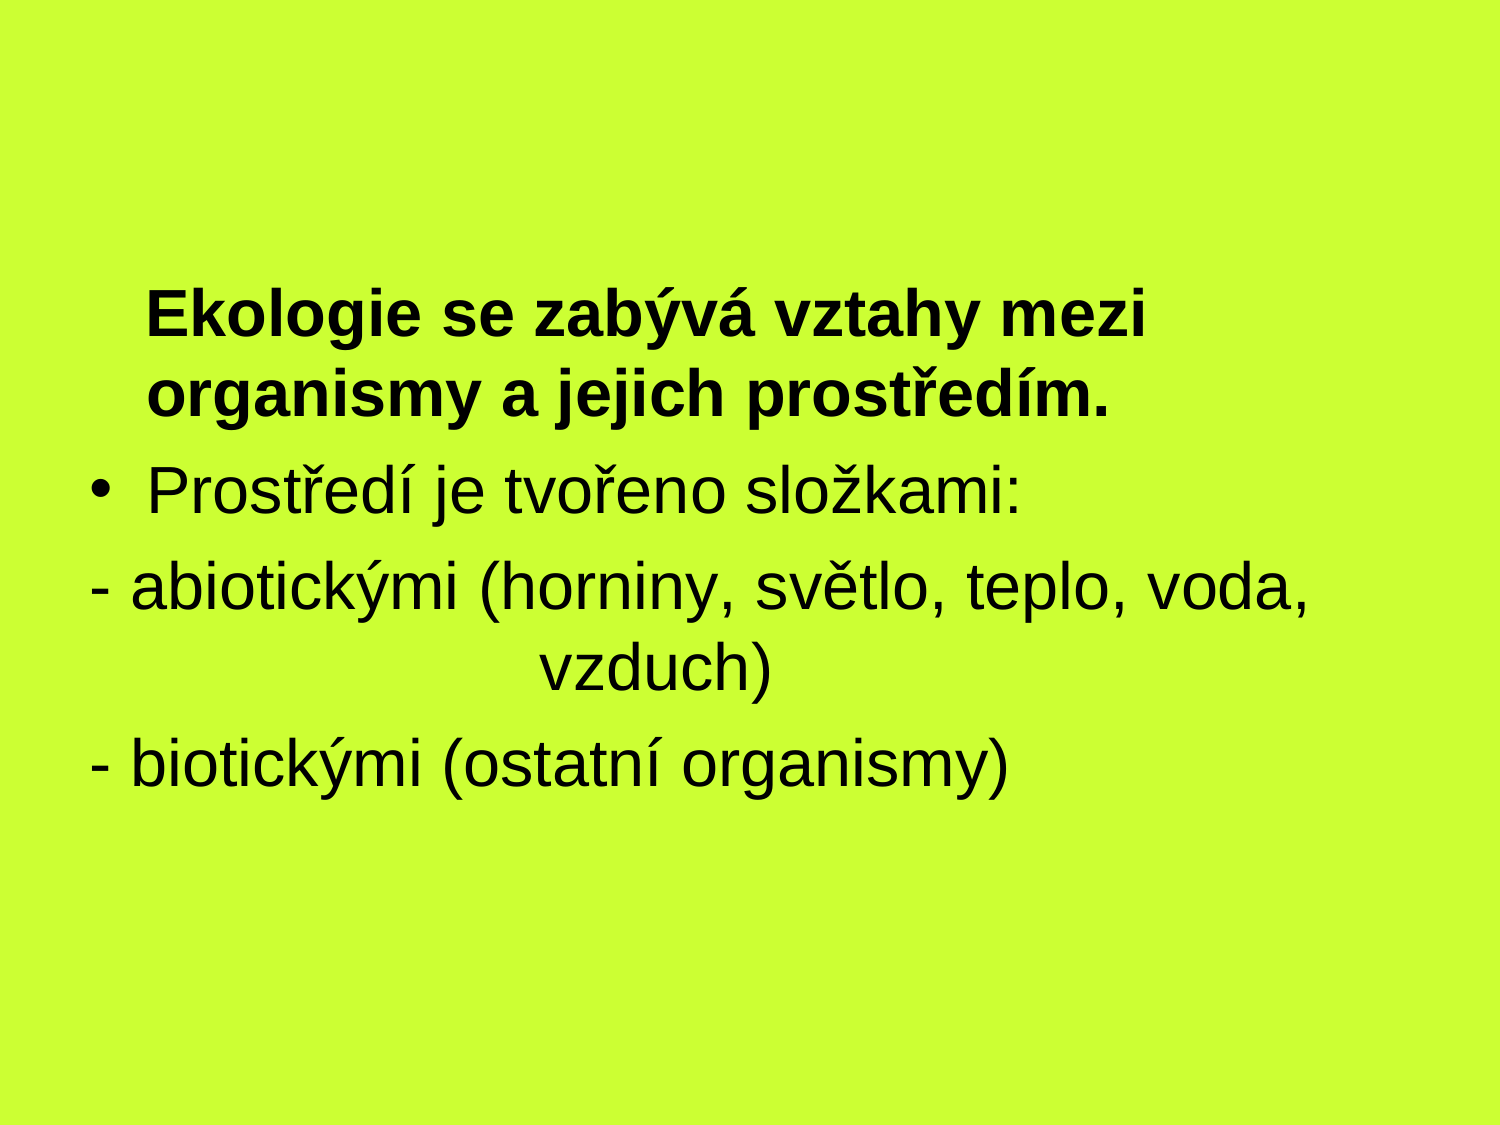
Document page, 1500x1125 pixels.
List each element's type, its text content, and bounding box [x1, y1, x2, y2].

list Ekologie se zabývá vztahy mezi organismy a jejich prostředím. Prostředí je tvořeno složkami: - abiotickými (horniny, světlo, teplo, voda, vzduch) - biotickými (ostatní organismy) [75, 262, 1426, 1006]
